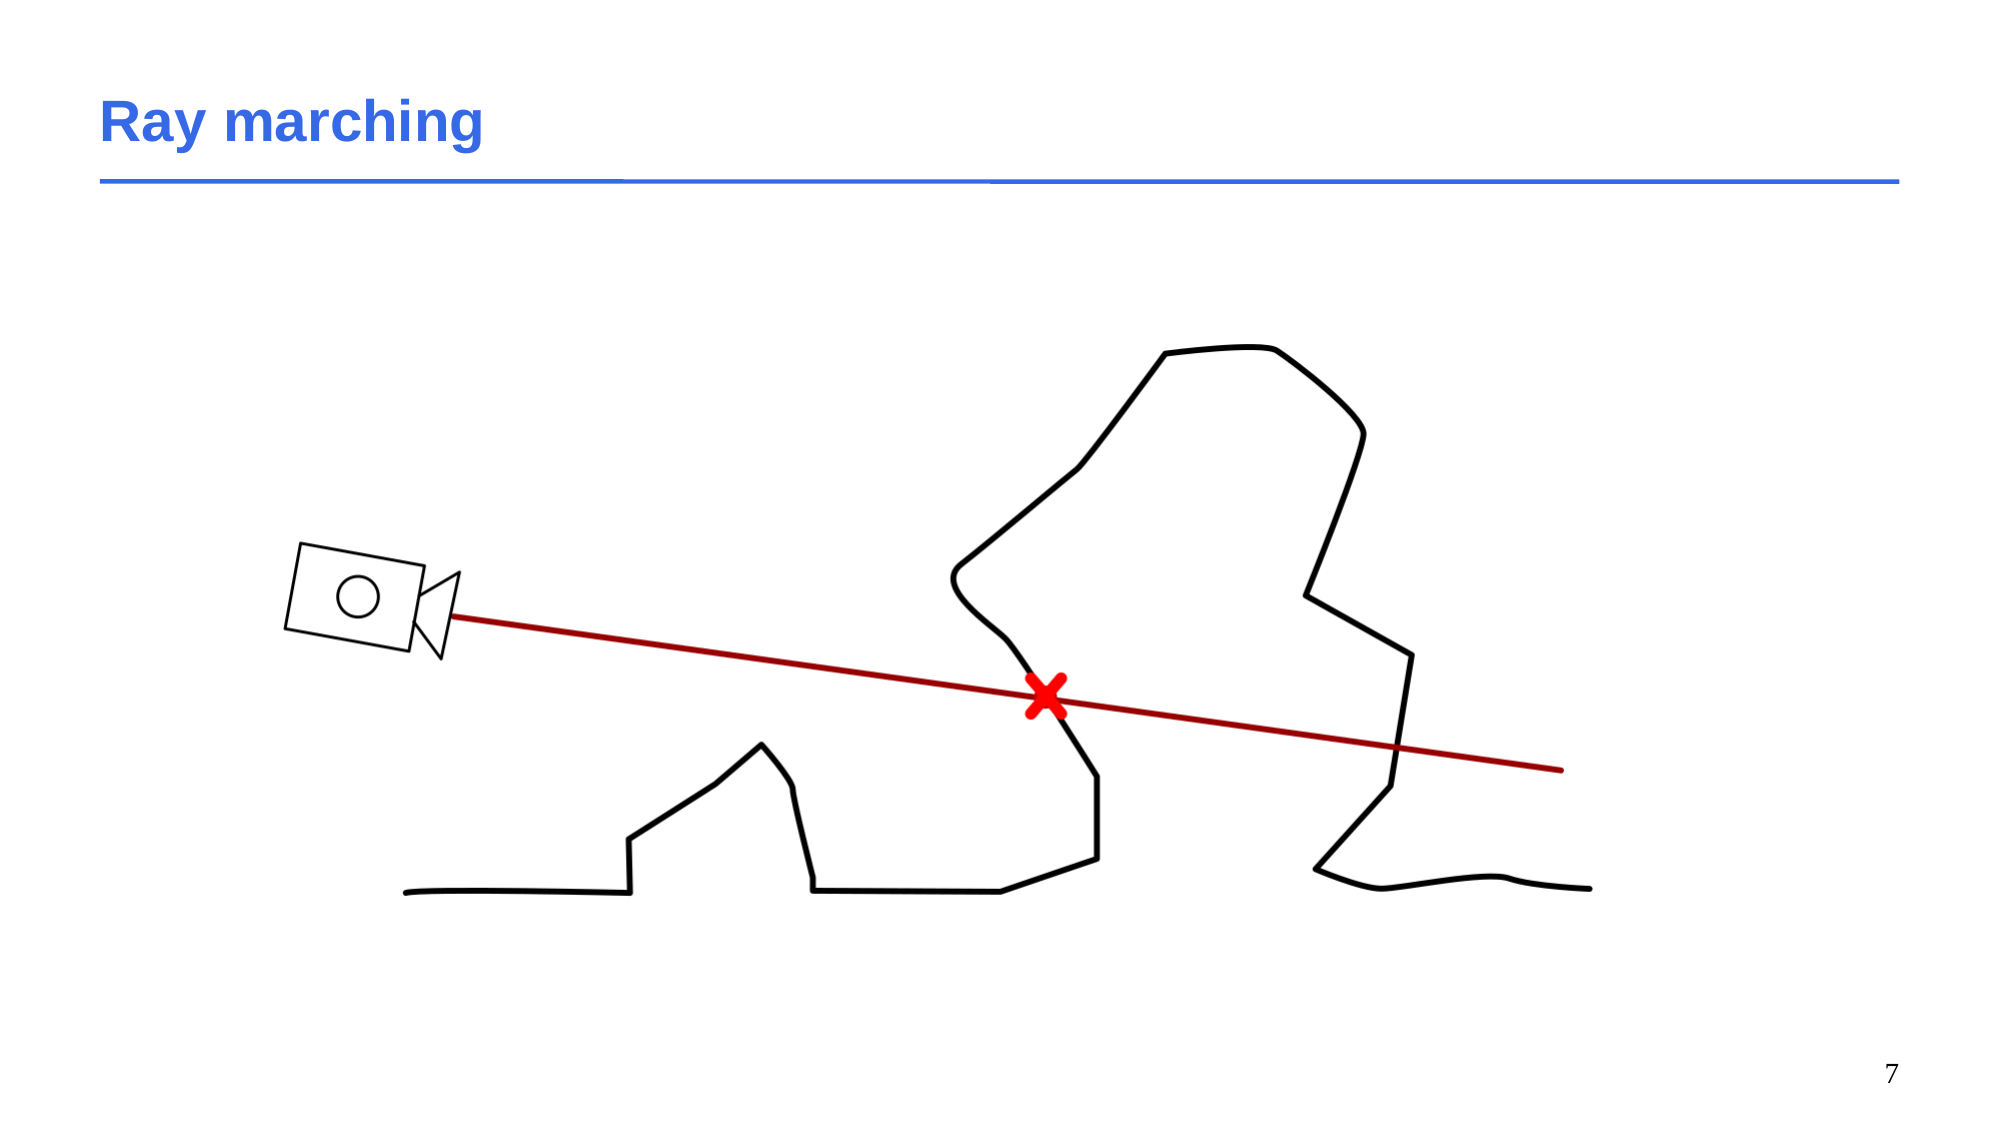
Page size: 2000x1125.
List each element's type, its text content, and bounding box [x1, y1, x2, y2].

title Ray marching [99, 27, 1900, 215]
picture [176, 302, 1726, 1048]
